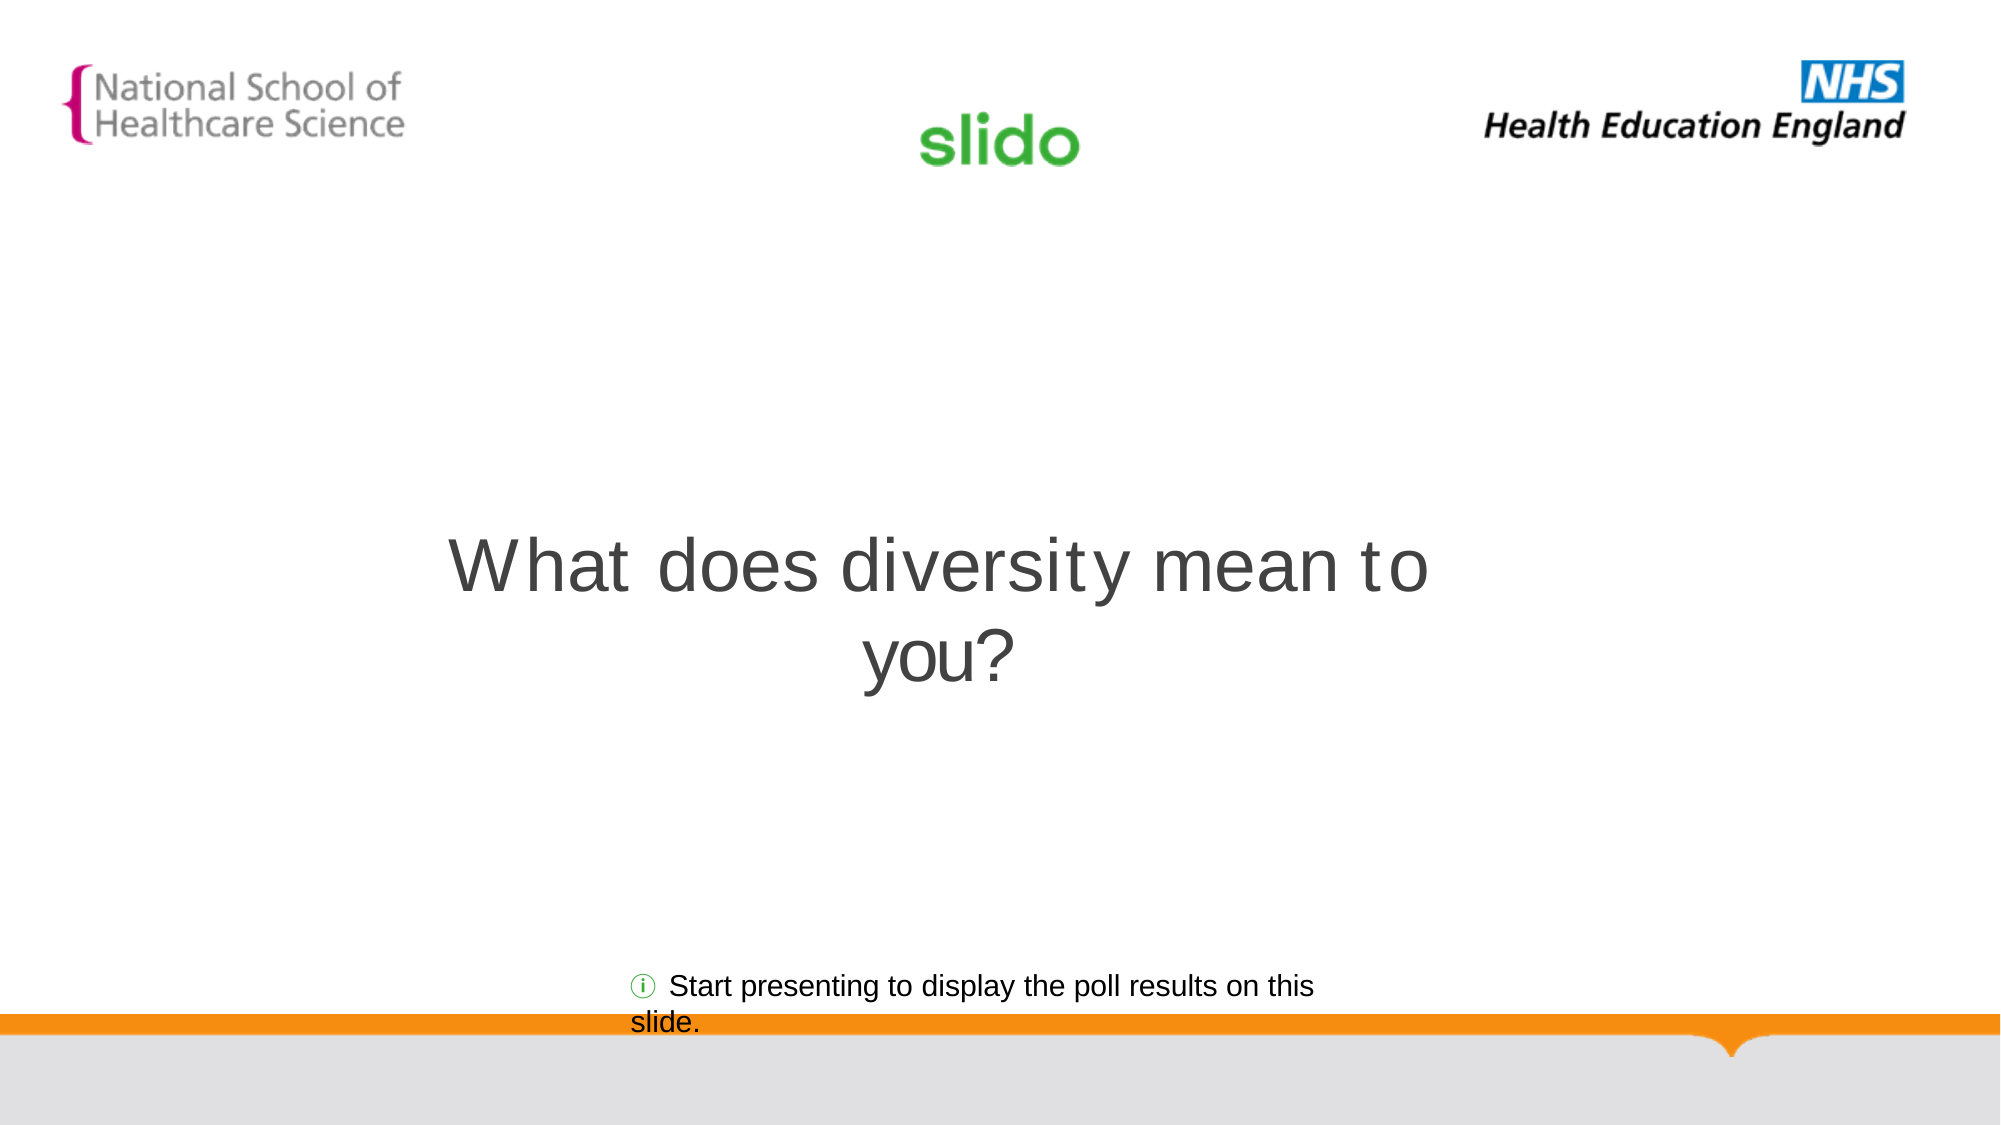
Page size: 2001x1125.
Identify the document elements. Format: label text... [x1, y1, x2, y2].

picture [920, 111, 1081, 167]
text_box ⓘ Start presenting to display the poll results on this slide. [628, 964, 1372, 1005]
title What does diversity mean to you? [446, 514, 1554, 609]
